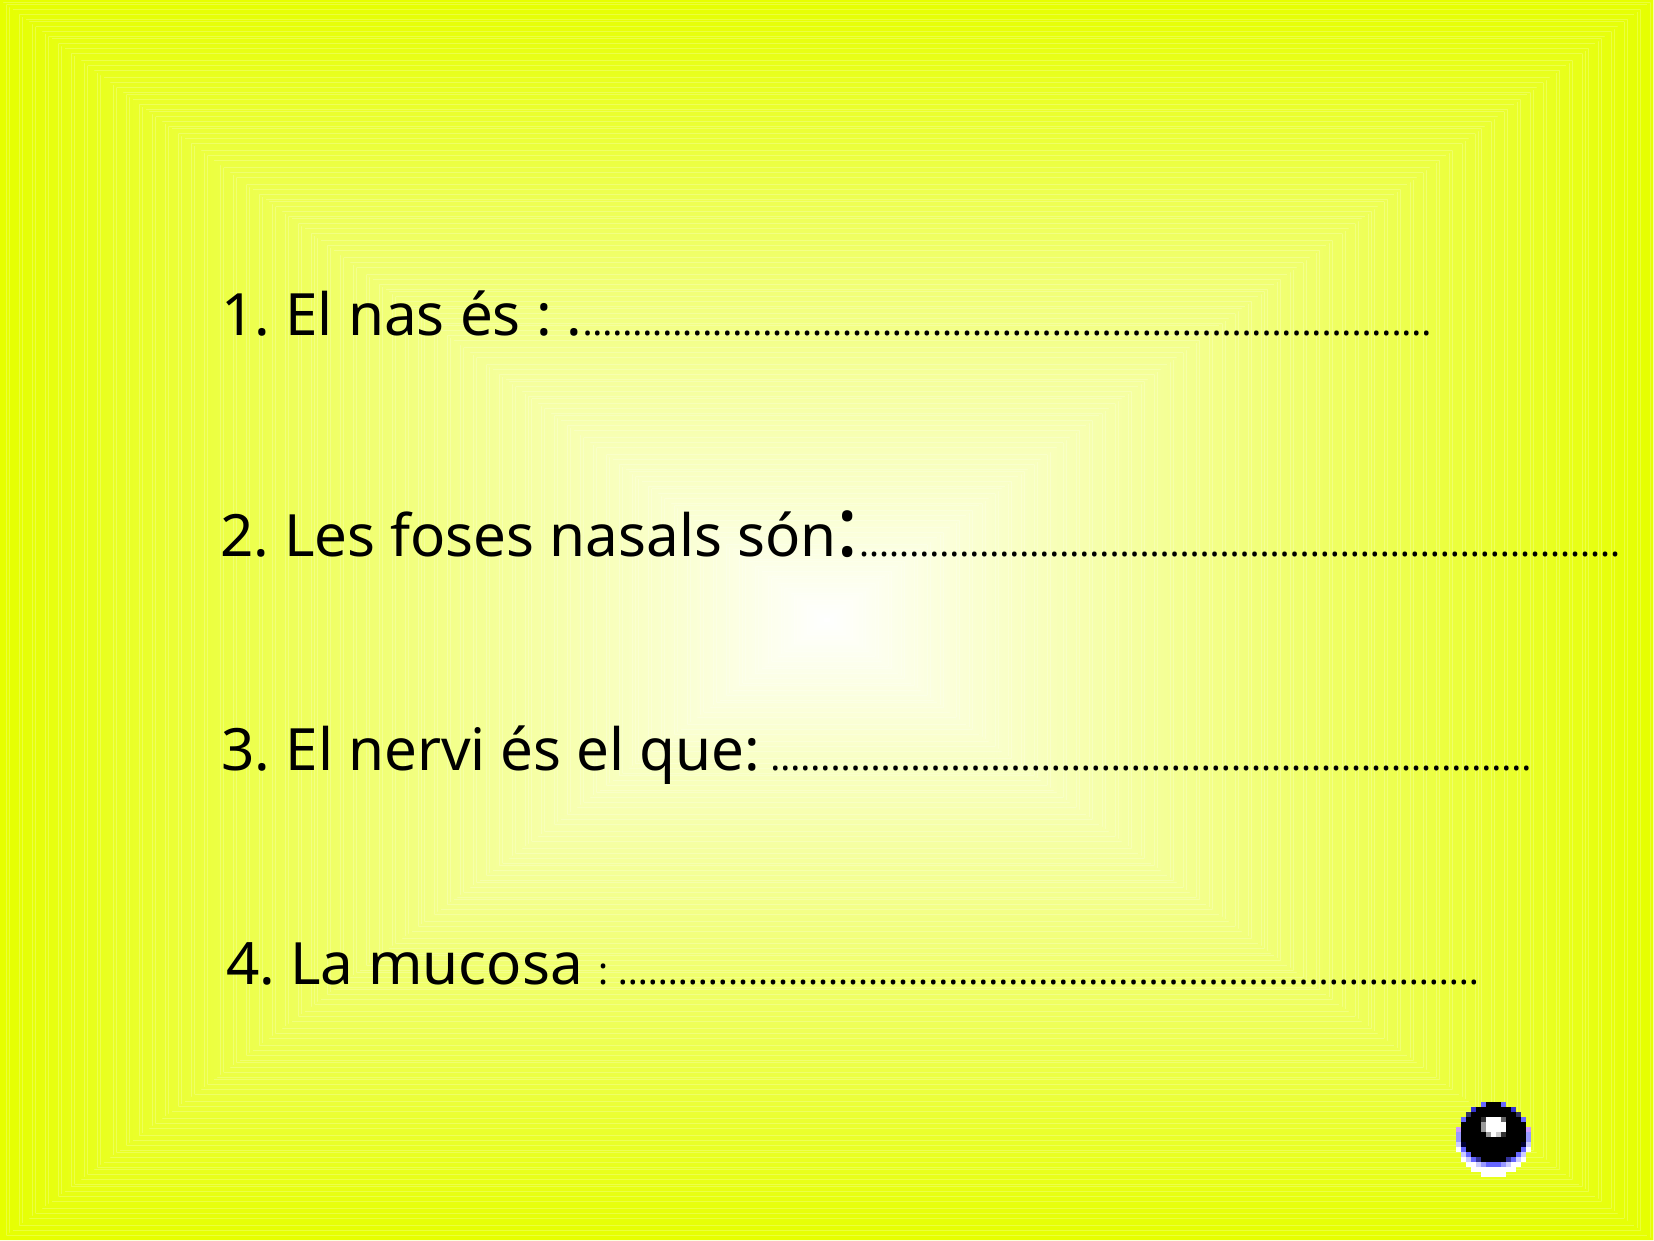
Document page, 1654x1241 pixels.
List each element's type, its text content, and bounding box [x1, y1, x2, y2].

picture [1446, 1092, 1536, 1182]
text_box 4. La mucosa : ...................................................................................... [211, 915, 1418, 1012]
text_box 2. Les foses nasals són:............................................................................ [205, 459, 1577, 591]
text_box 3. El nervi és el que: ............................................................................ [206, 700, 1494, 798]
text_box 1. El nas és : ...................................................................................... [206, 265, 1385, 363]
